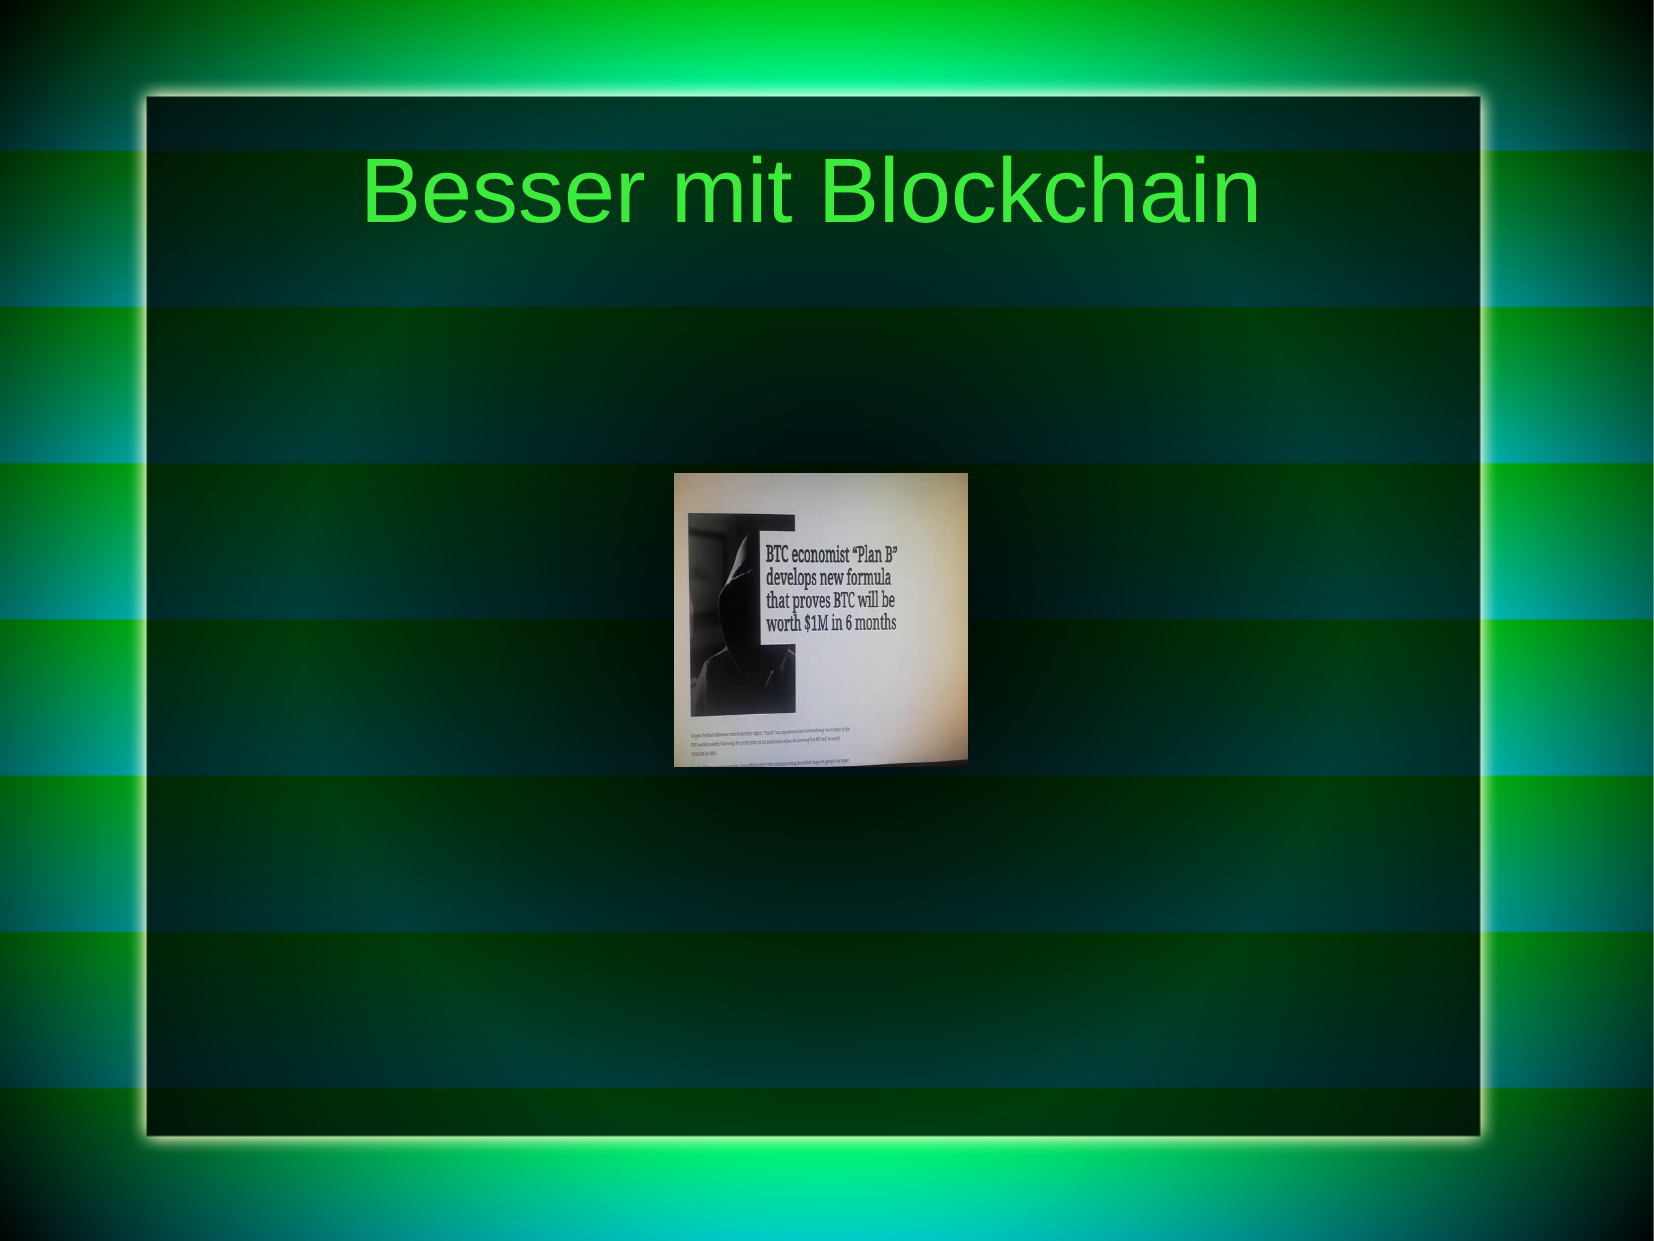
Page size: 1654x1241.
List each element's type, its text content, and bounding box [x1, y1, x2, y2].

text_box [673, 472, 969, 768]
title Besser mit Blockchain [147, 94, 1477, 287]
picture [0, 0, 1654, 1241]
